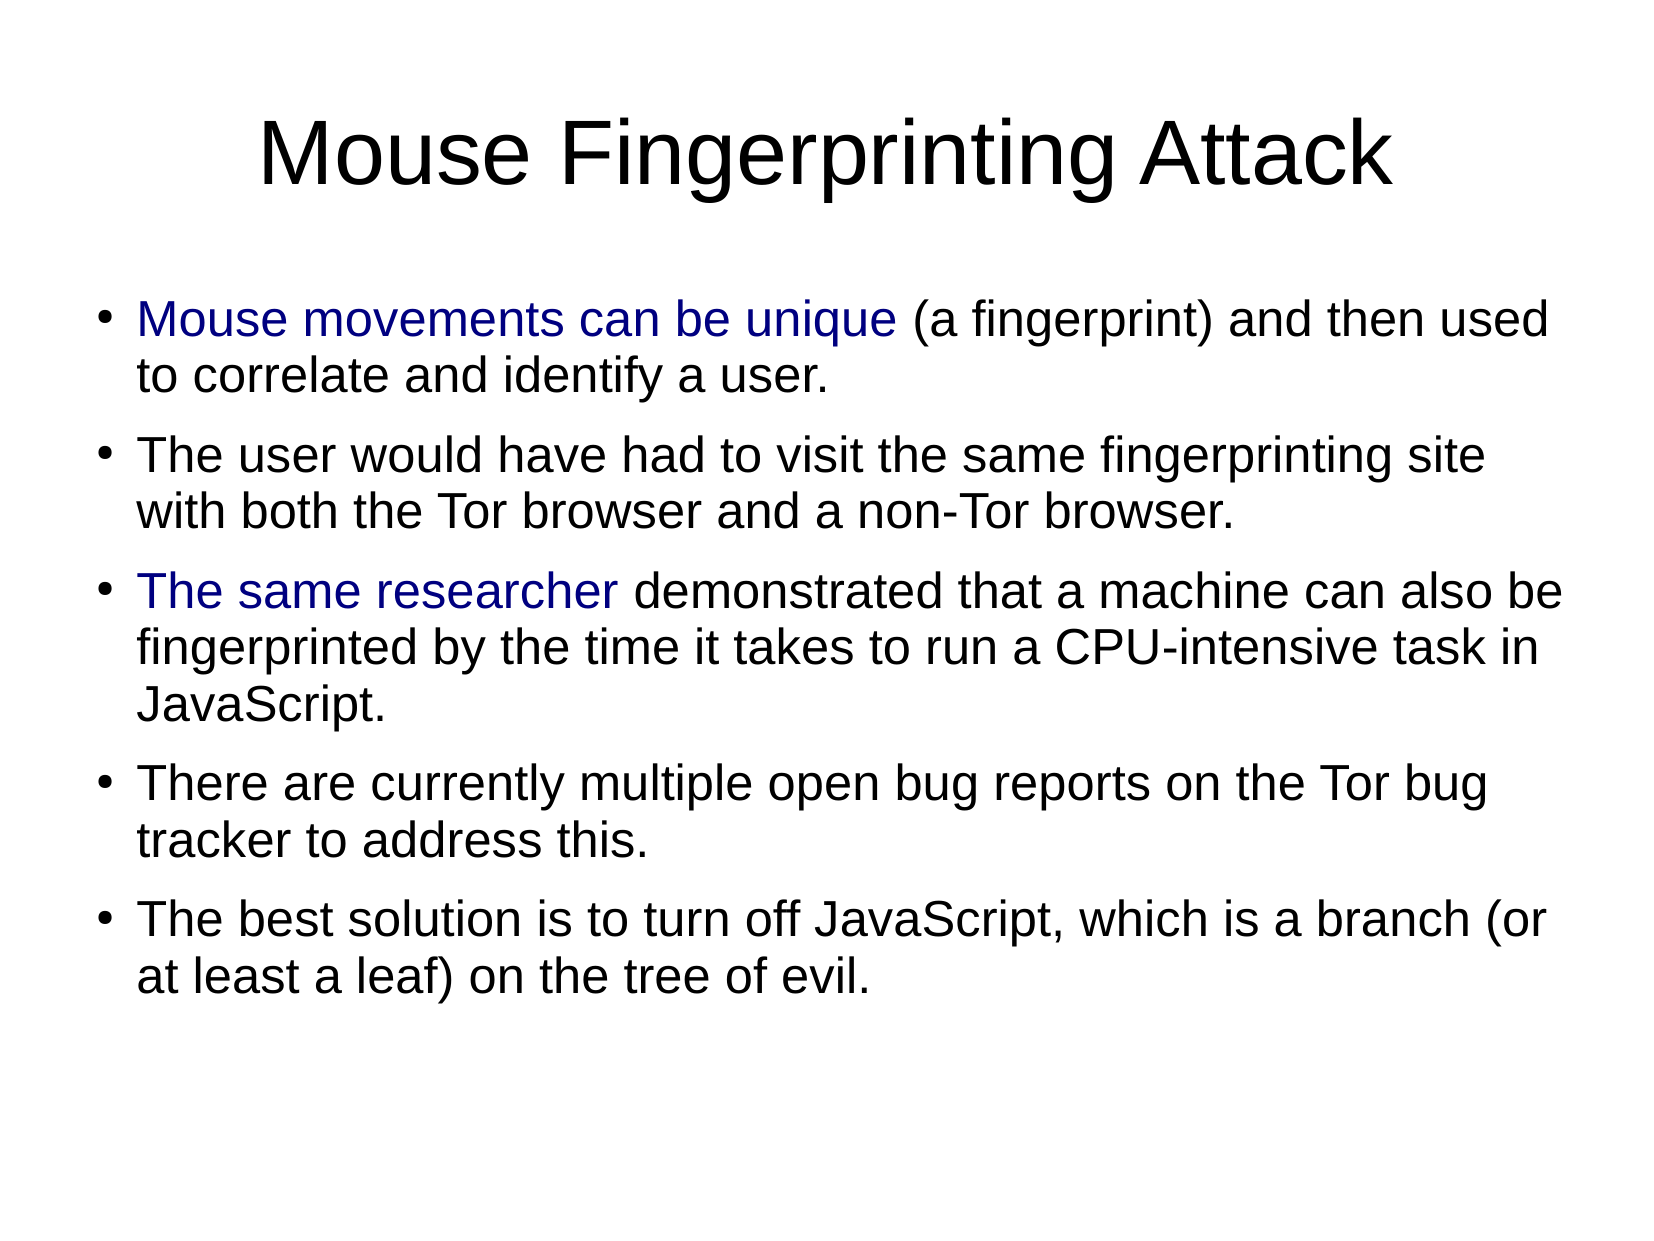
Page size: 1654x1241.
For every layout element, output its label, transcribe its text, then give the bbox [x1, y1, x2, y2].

list Mouse movements can be unique (a fingerprint) and then used to correlate and identify a user. The user would have had to visit the same fingerprinting site with both the Tor browser and a non-Tor browser. The same researcher demonstrated that a machine can also be fingerprinted by the time it takes to run a CPU-intensive task in JavaScript. There are currently multiple open bug reports on the Tor bug tracker to address this. The best solution is to turn off JavaScript, which is a branch (or at least a leaf) on the tree of evil. [82, 290, 1571, 1010]
title Mouse Fingerprinting Attack [82, 49, 1571, 257]
